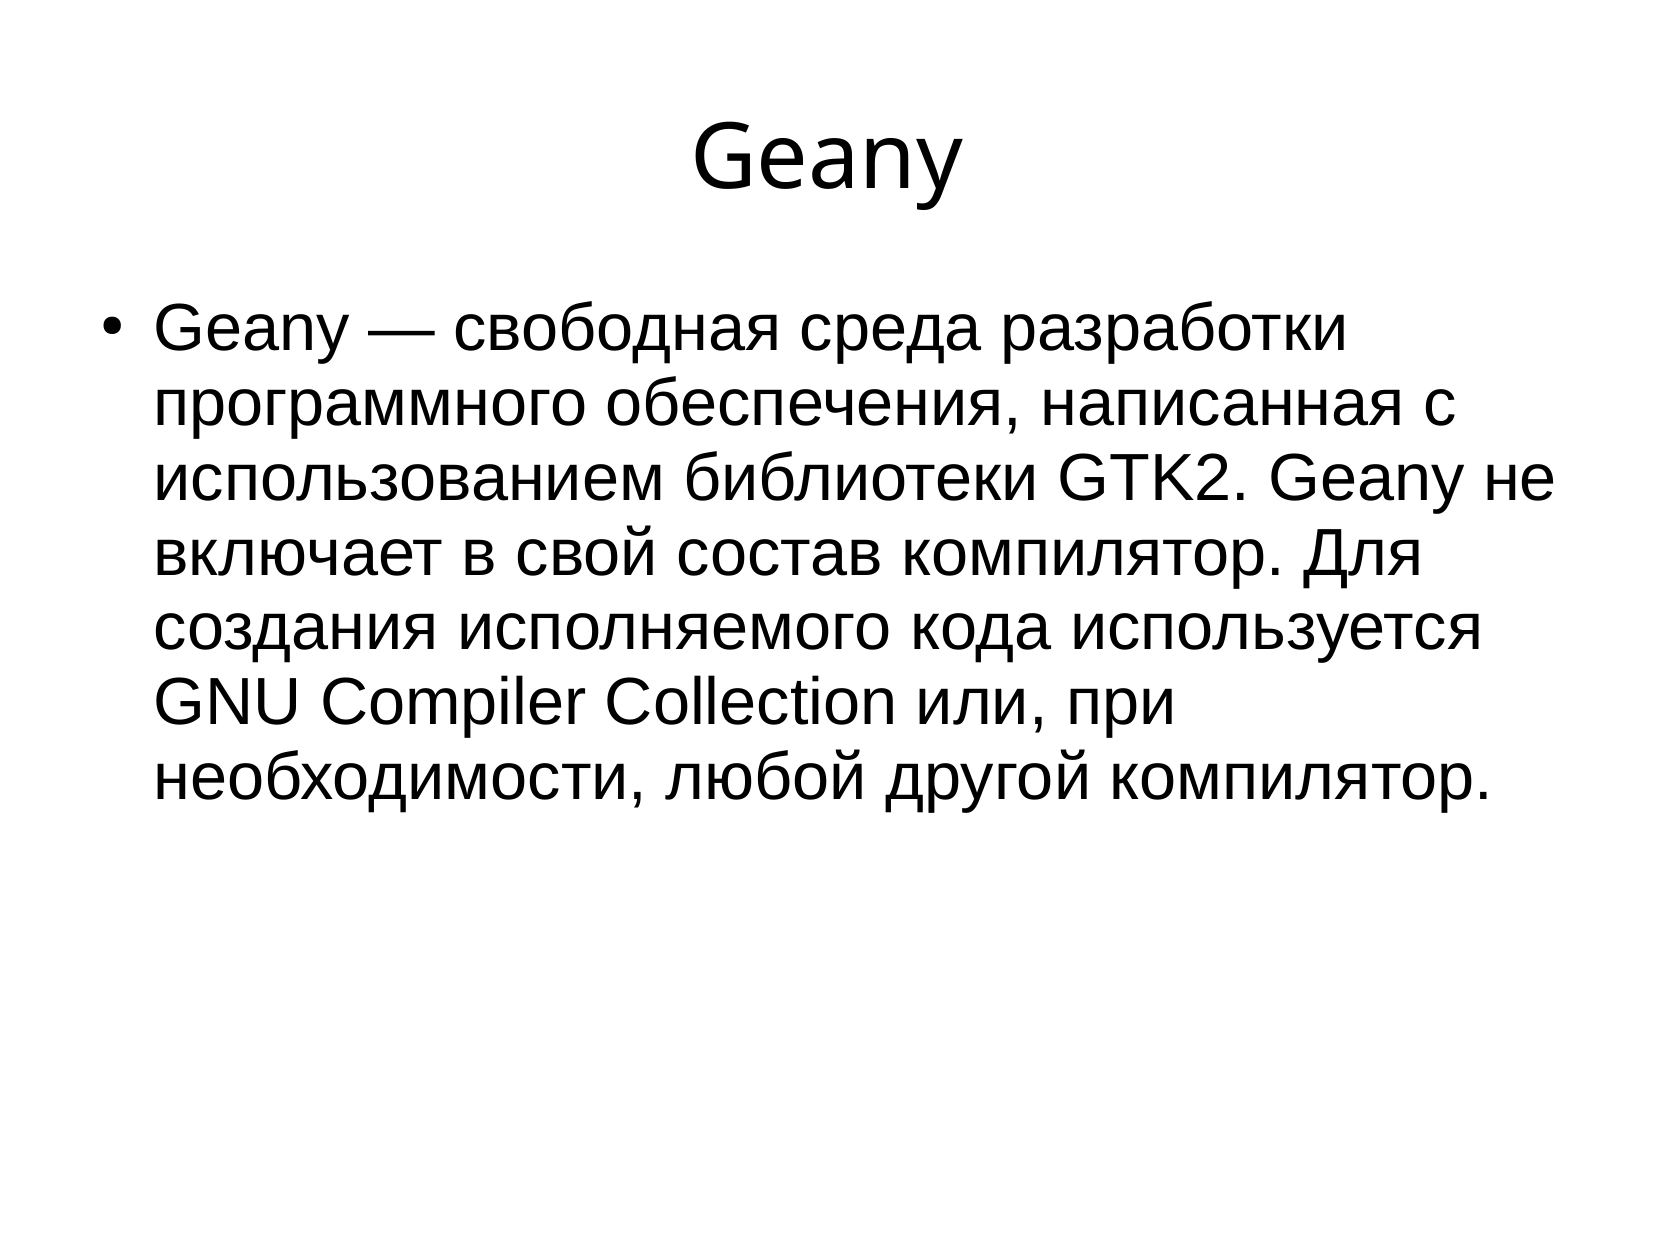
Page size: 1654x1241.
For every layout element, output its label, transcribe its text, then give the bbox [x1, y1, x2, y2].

list Geany — свободная среда разработки программного обеспечения, написанная с использованием библиотеки GTK2. Geany не включает в свой состав компилятор. Для создания исполняемого кода используется GNU Compiler Collection или, при необходимости, любой другой компилятор. [82, 290, 1571, 1010]
title Geany [82, 49, 1571, 257]
